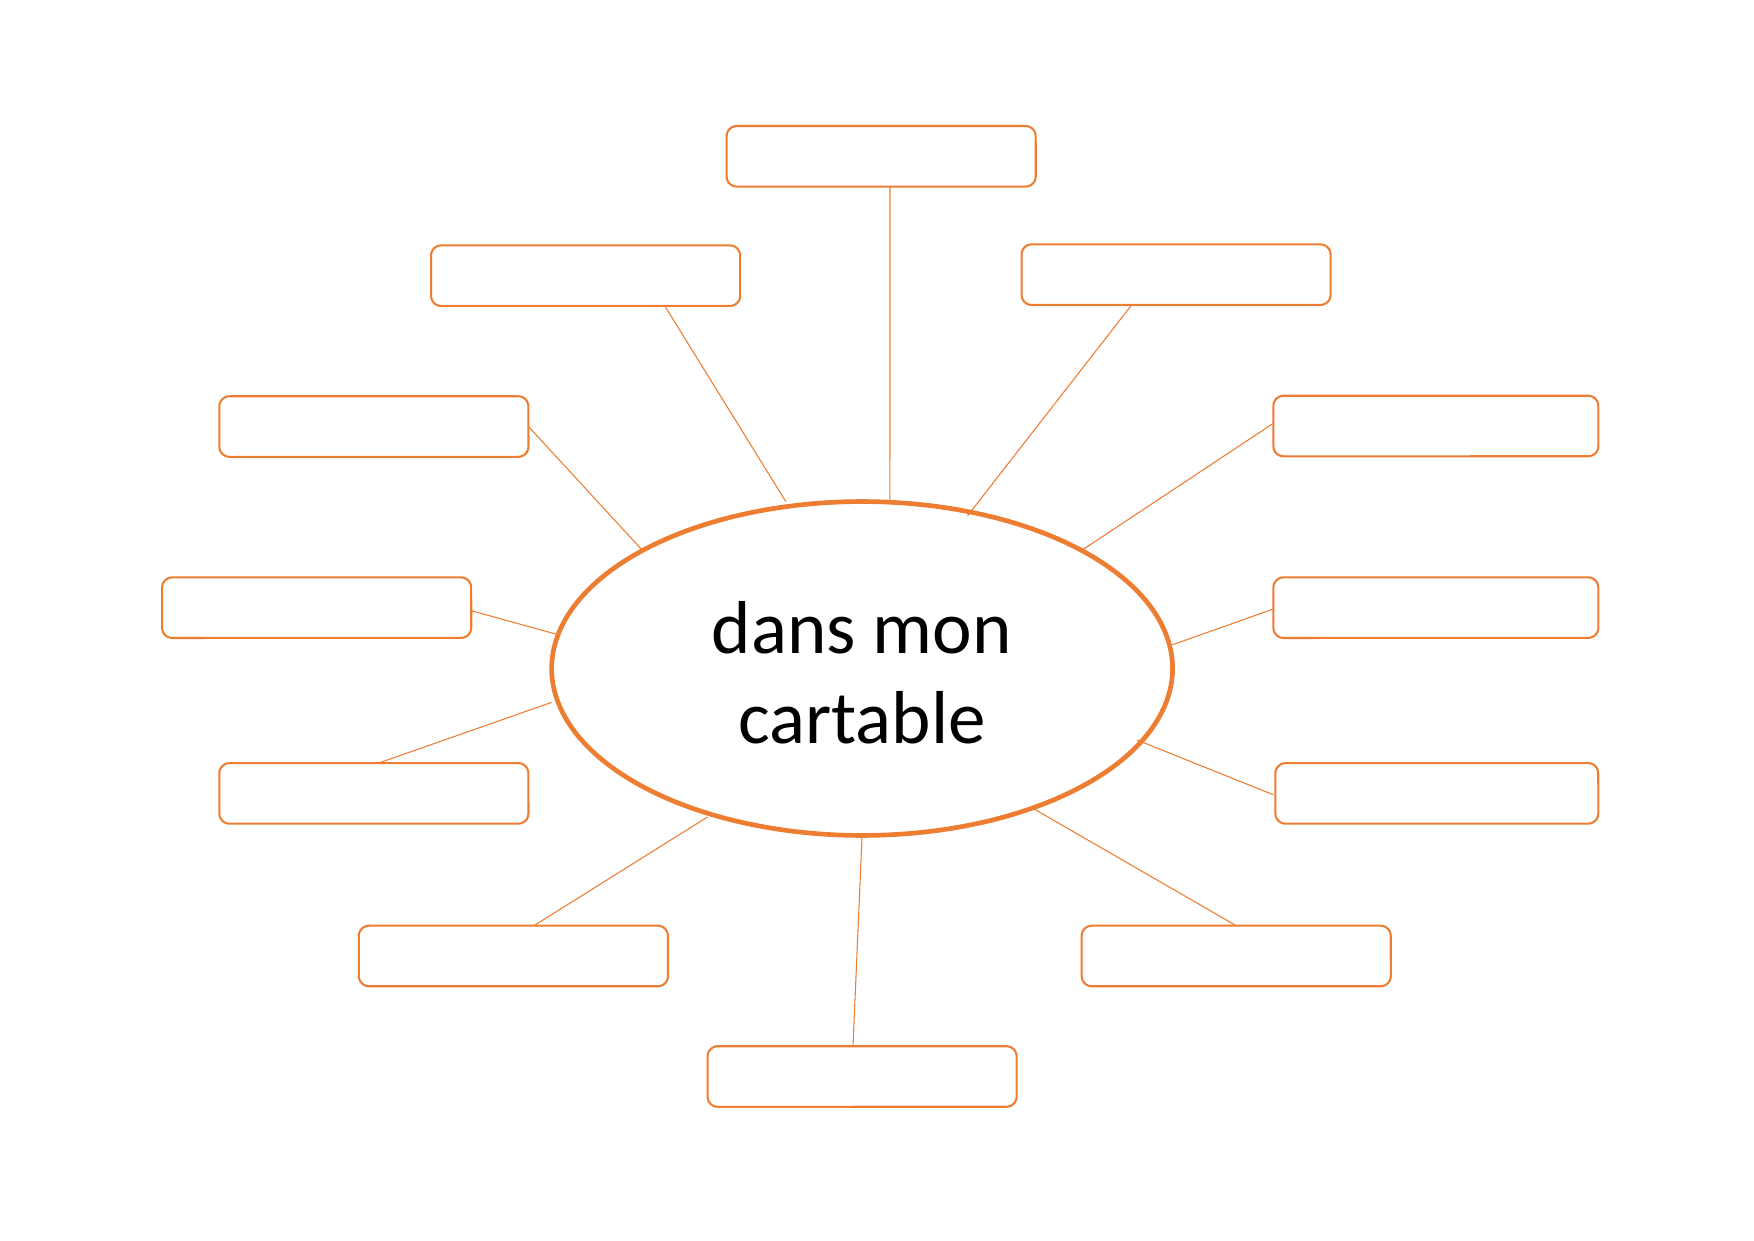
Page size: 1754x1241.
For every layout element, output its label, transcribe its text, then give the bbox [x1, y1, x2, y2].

text_box dans mon cartable [551, 501, 1173, 836]
